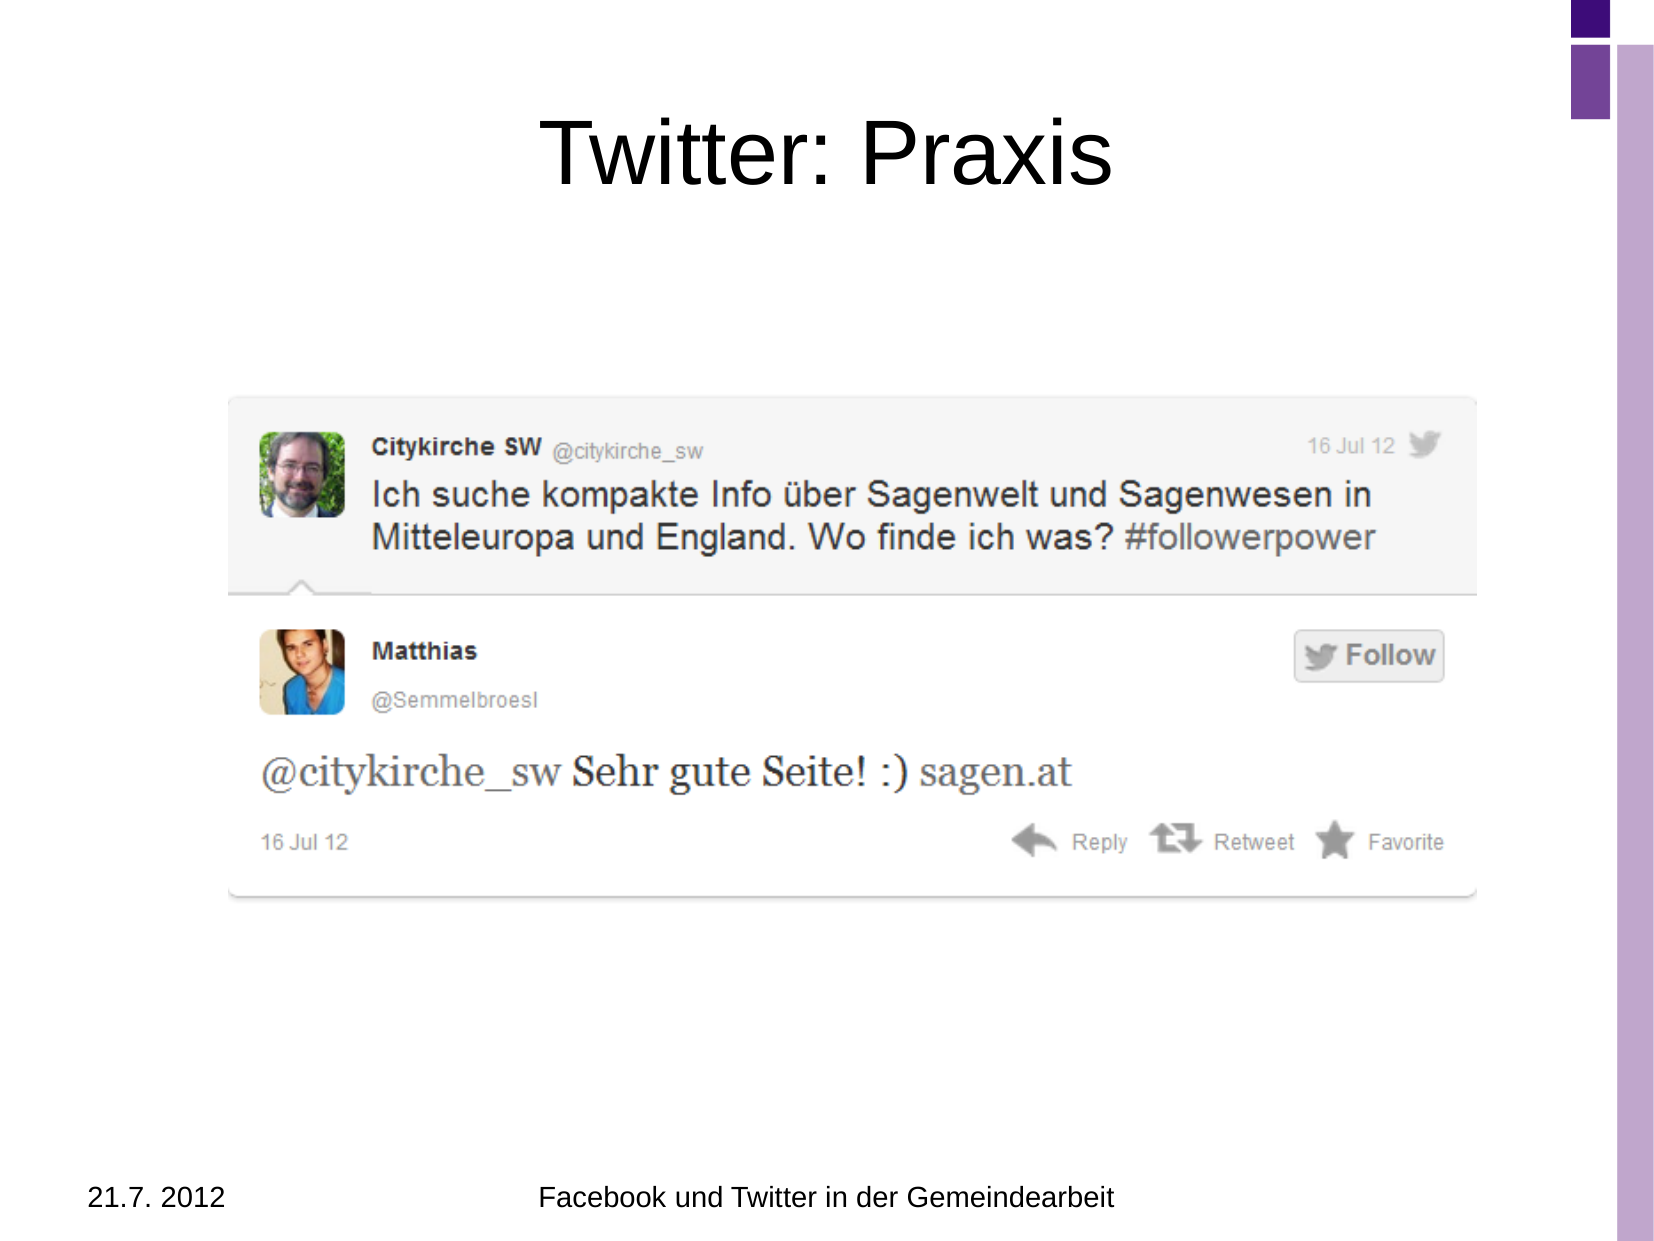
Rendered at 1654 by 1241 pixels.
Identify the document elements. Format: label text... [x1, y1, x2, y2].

picture [1571, 0, 1654, 1241]
picture [228, 388, 1477, 916]
chart [82, 290, 1571, 1109]
title Twitter: Praxis [82, 49, 1571, 257]
